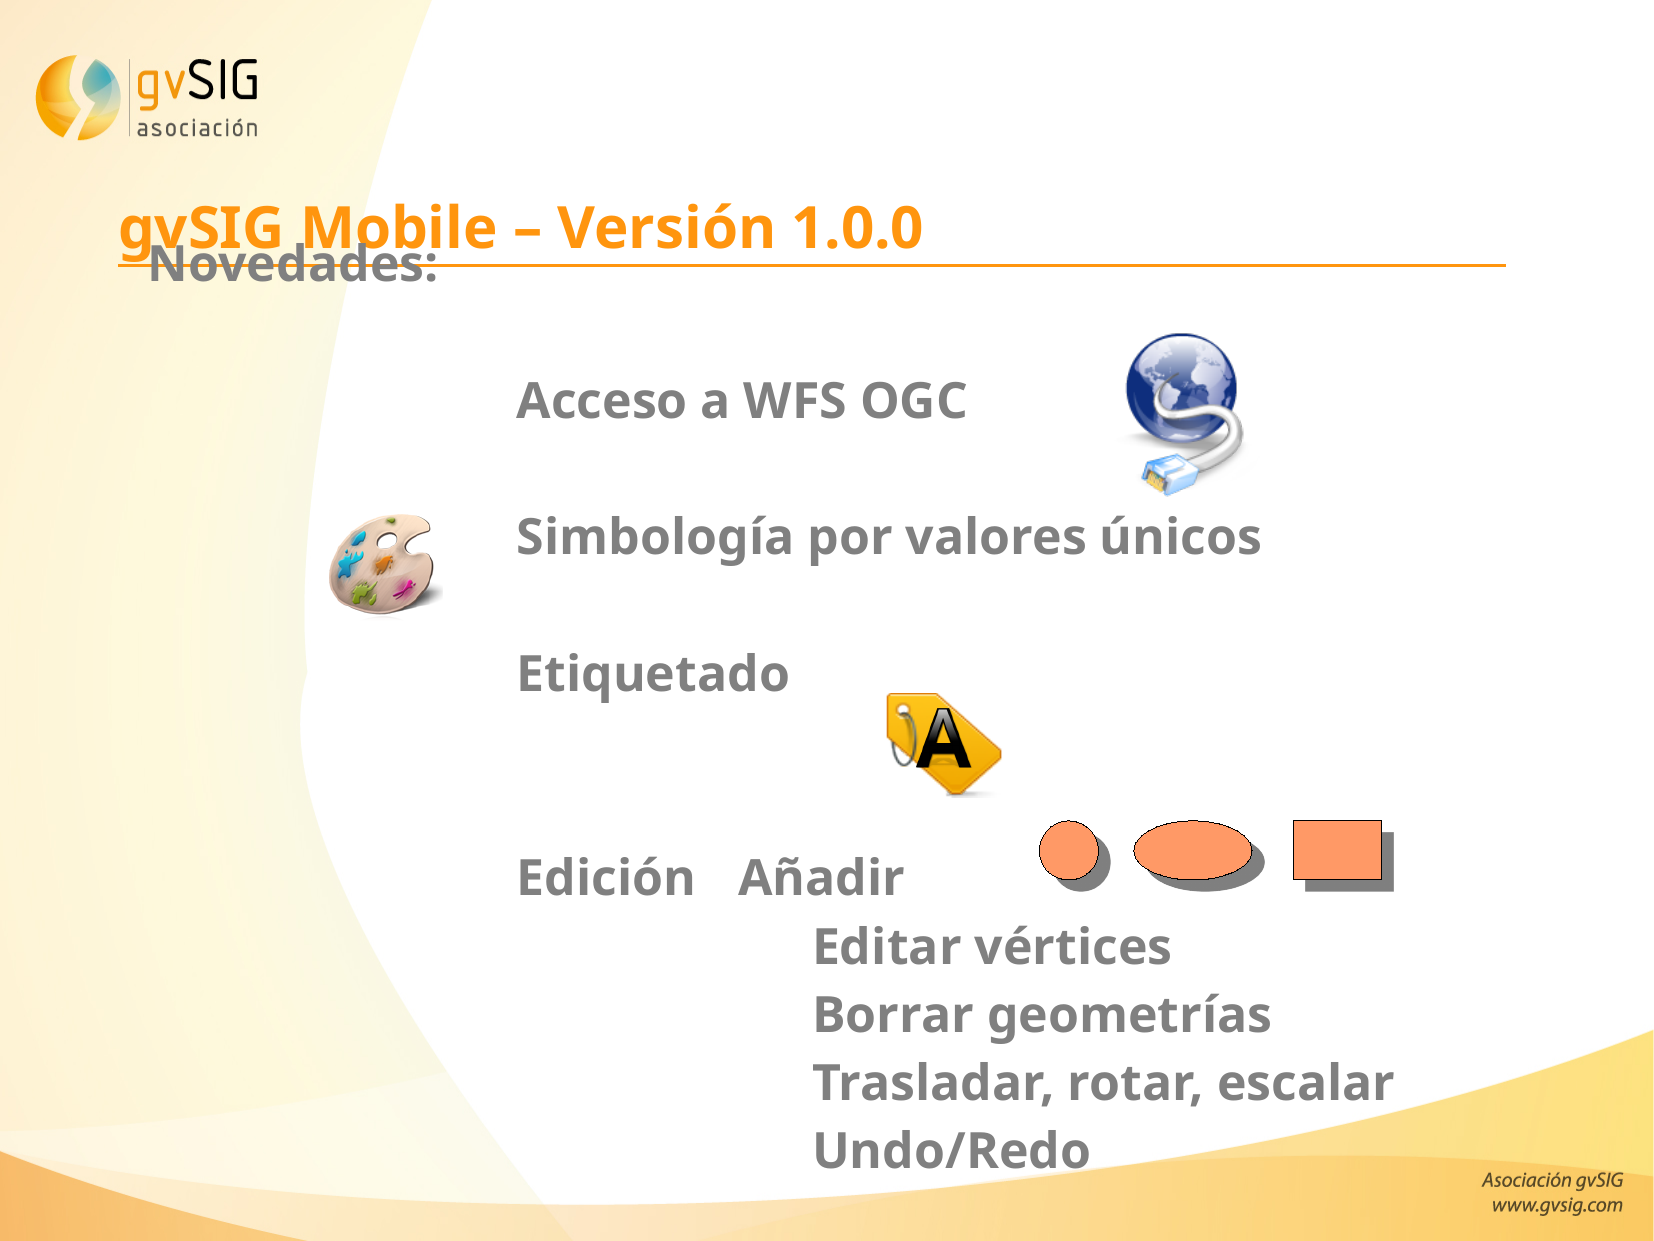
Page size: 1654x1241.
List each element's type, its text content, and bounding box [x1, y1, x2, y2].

text_box [1039, 820, 1099, 880]
text_box [1293, 820, 1382, 880]
title gvSIG Mobile – Versión 1.0.0 [118, 177, 1607, 276]
text_box [1133, 820, 1253, 880]
picture [0, 0, 1654, 1241]
title Novedades: Acceso a WFS OGC Simbología por valores únicos Etiquetado Edición Añadir Editar vértices Borrar geometrías Trasladar, rotar, escalar Undo/Redo [147, 303, 1565, 1177]
